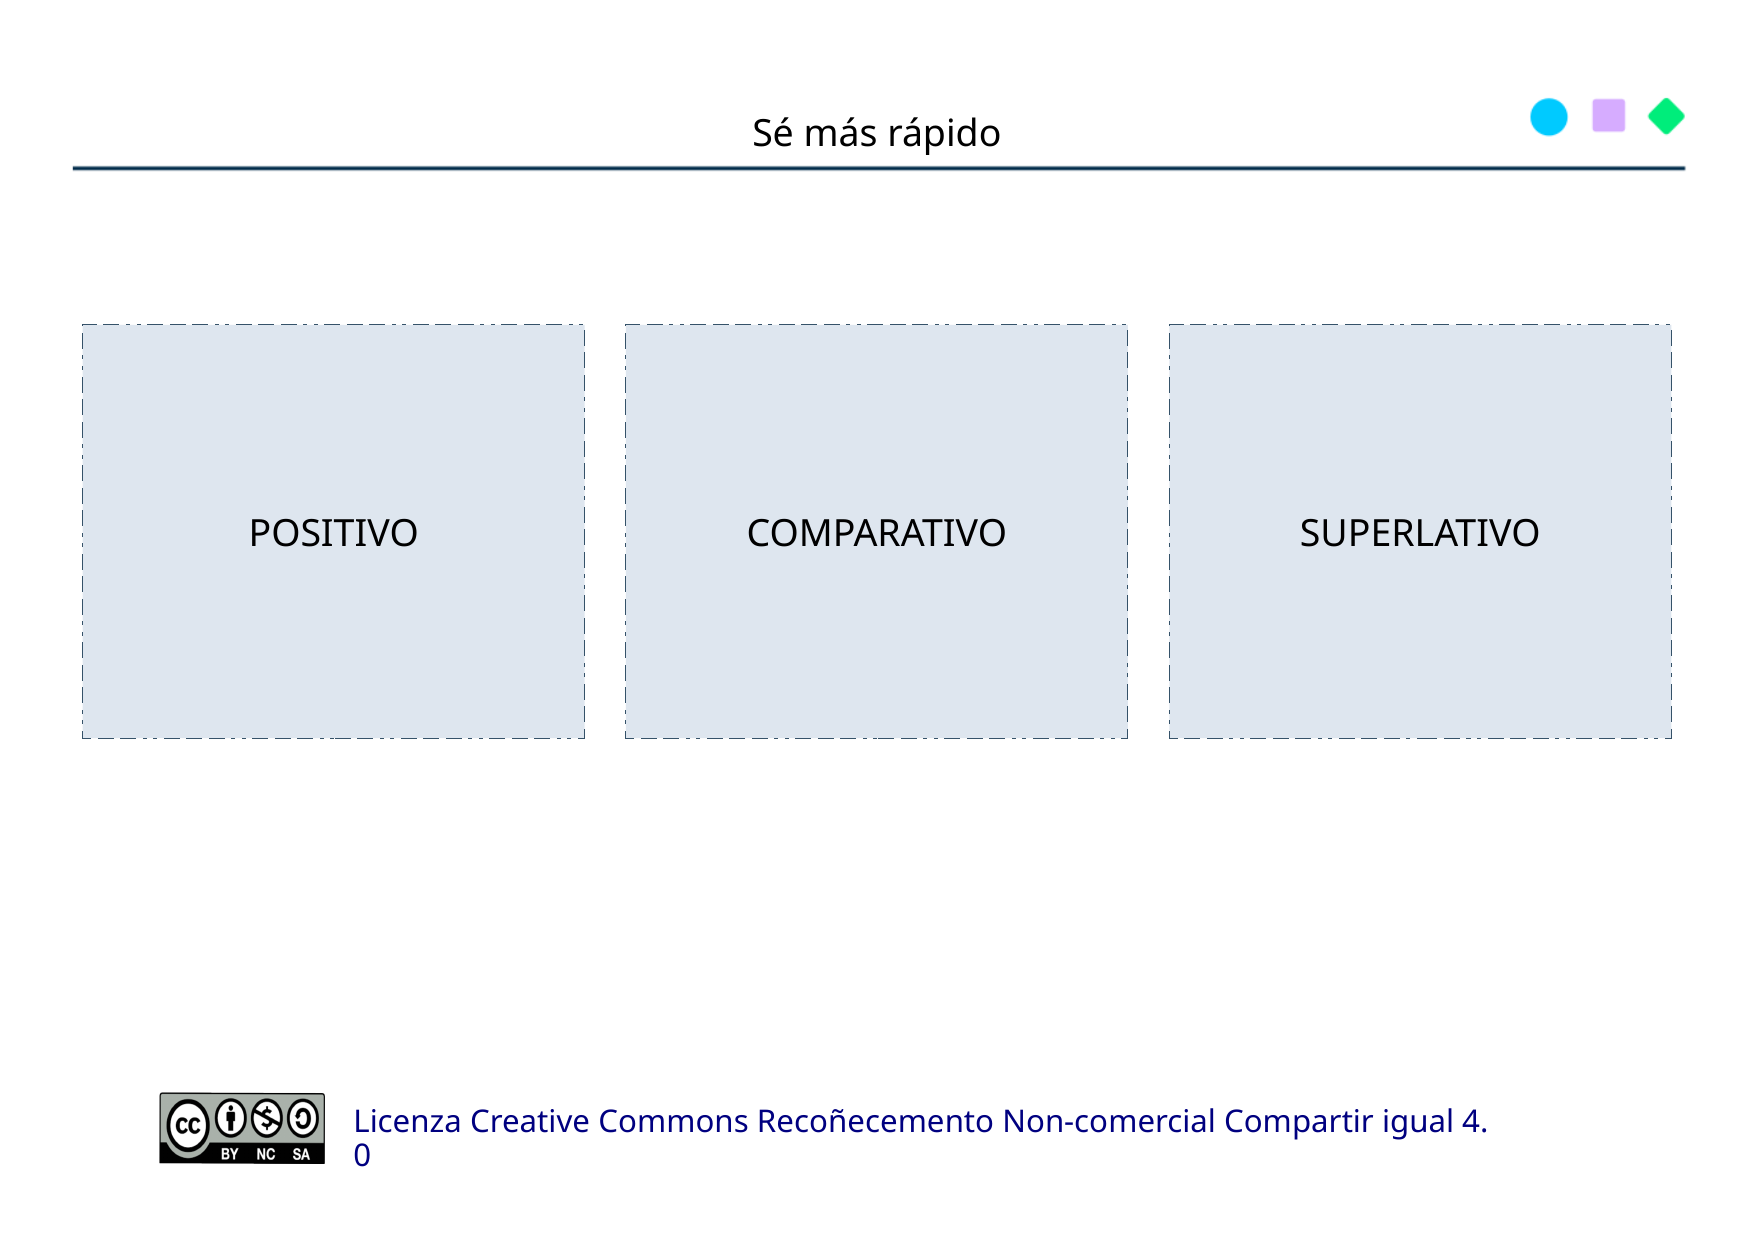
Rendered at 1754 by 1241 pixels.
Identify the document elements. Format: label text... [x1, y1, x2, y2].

text_box COMPARATIVO [625, 324, 1128, 739]
text_box Licenza Creative Commons Recoñecemento Non-comercial Compartir igual 4.0 [338, 1072, 1506, 1170]
text_box POSITIVO [82, 324, 585, 739]
text_box SUPERLATIVO [1169, 324, 1672, 739]
picture [59, 70, 1695, 194]
picture [159, 1092, 325, 1164]
